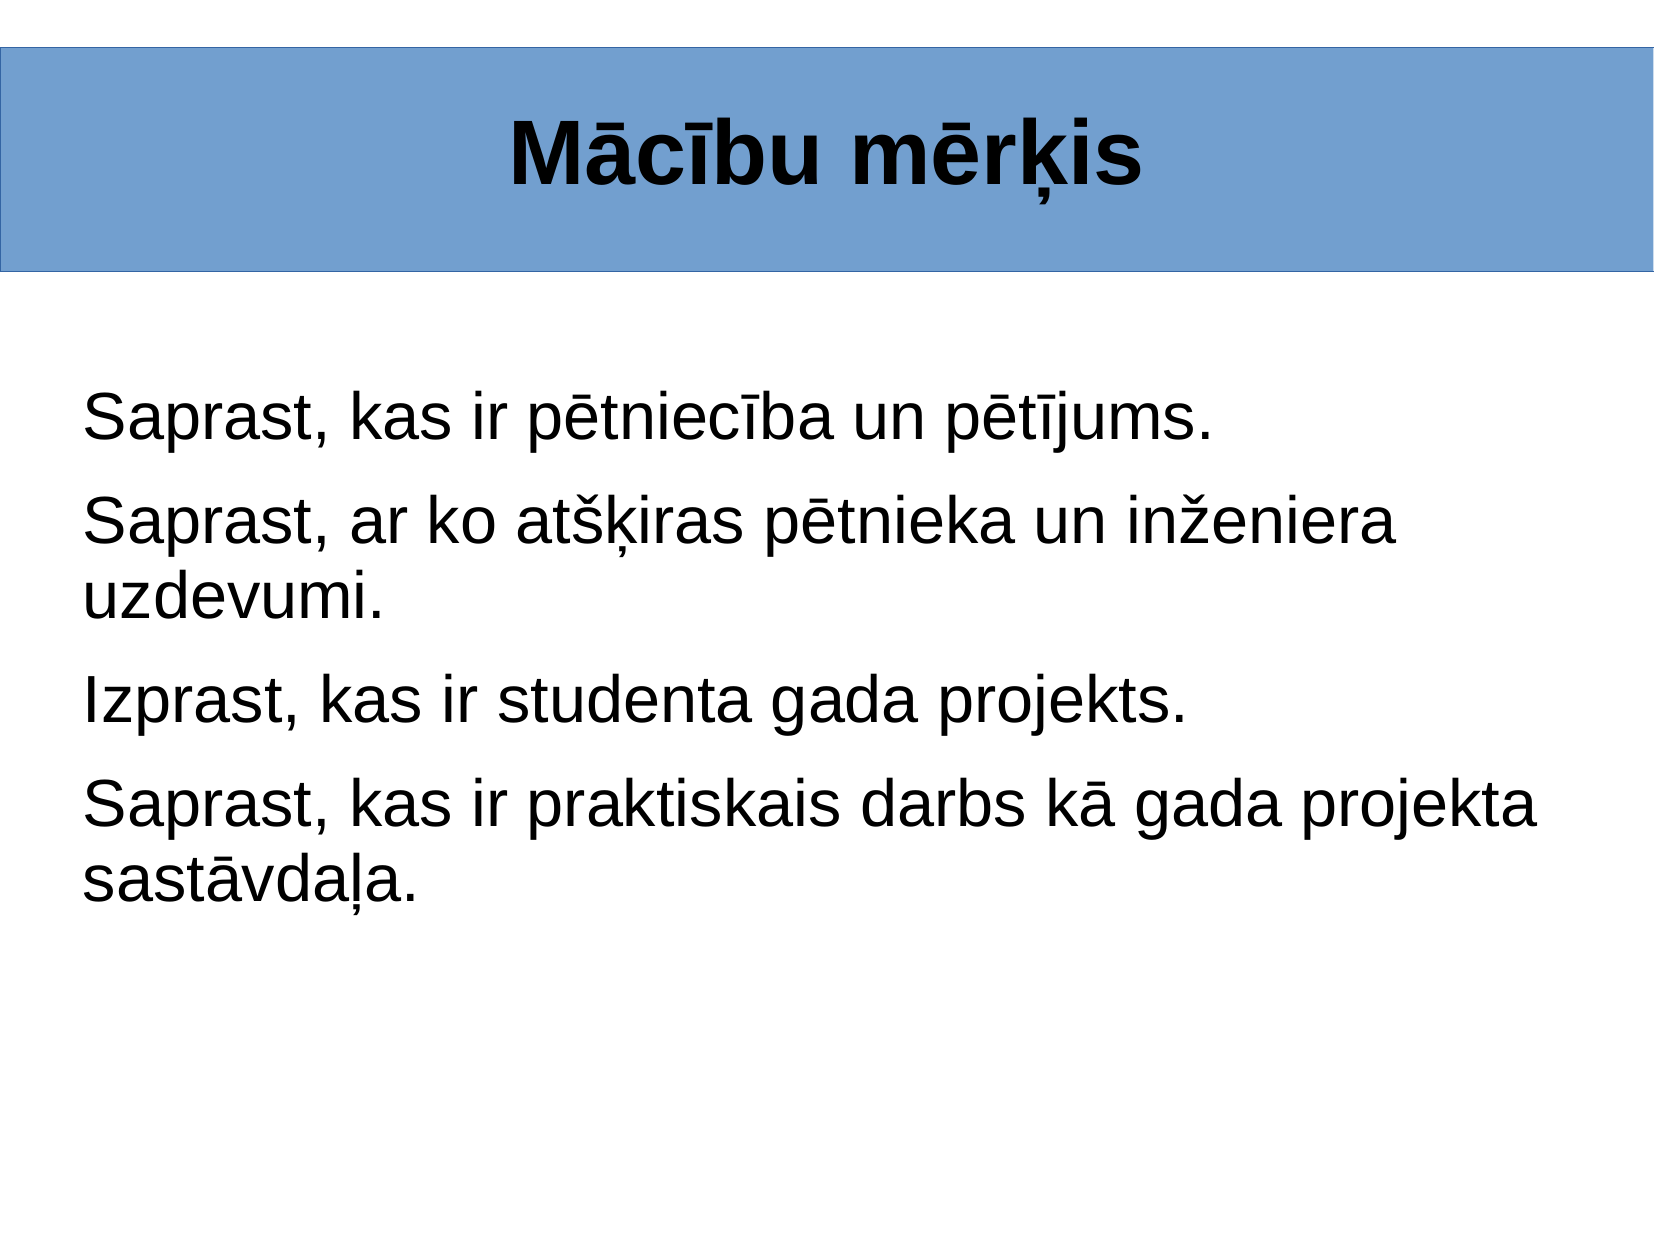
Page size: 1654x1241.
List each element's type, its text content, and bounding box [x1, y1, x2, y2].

title Mācību mērķis [82, 49, 1571, 257]
list Saprast, kas ir pētniecība un pētījums. Saprast, ar ko atšķiras pētnieka un inženiera uzdevumi. Izprast, kas ir studenta gada projekts. Saprast, kas ir praktiskais darbs kā gada projekta sastāvdaļa. [82, 378, 1619, 1099]
text_box [0, 47, 1654, 272]
